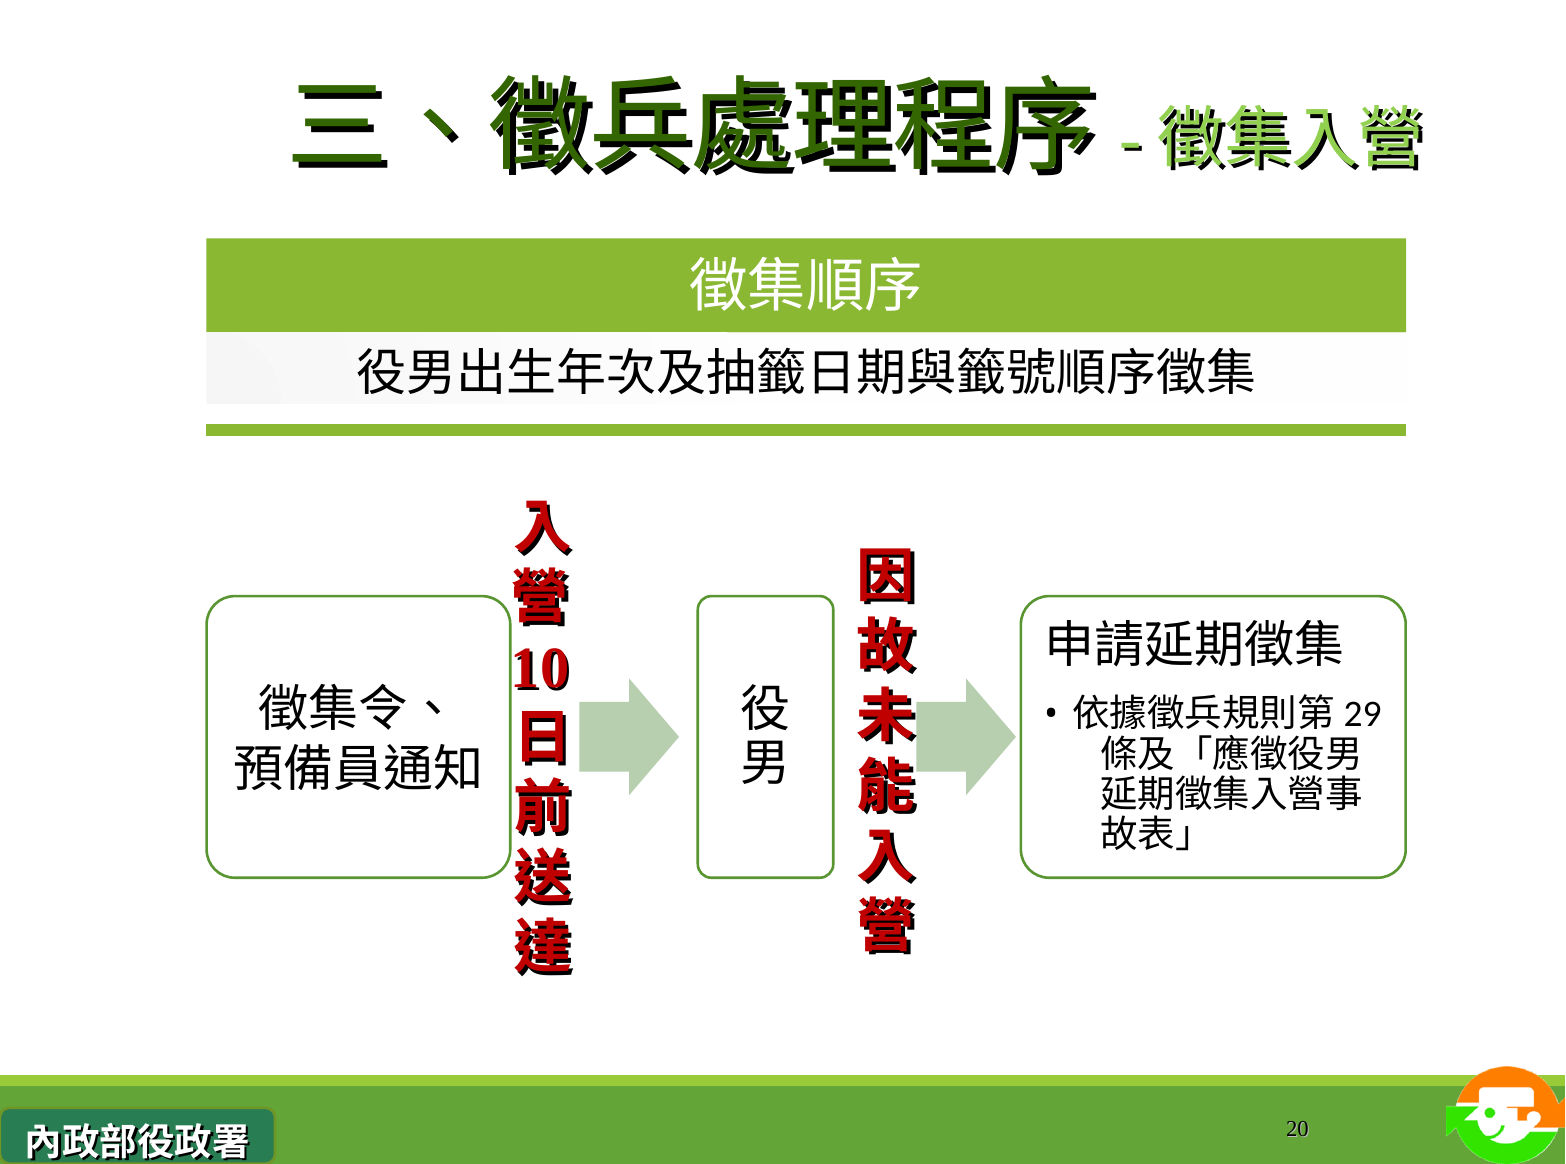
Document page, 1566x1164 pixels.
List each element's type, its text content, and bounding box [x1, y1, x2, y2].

text_box 役男 [697, 596, 834, 878]
text_box 因故未能入營 [892, 574, 904, 587]
text_box 因故未能入營 [889, 558, 904, 567]
text_box 因故未能入營 [881, 583, 899, 593]
text_box 因故未能入營 [897, 720, 910, 731]
text_box [589, 678, 680, 796]
text_box [916, 678, 1016, 796]
text_box 內政部役政署 [0, 1107, 276, 1164]
text_box 因故未能入營 [871, 571, 880, 585]
text_box 役男出生年次及抽籤日期與籤號順序徵集 [206, 332, 1407, 404]
text_box 徵集順序 [206, 238, 1407, 332]
text_box 三、徵兵處理程序-徵集入營 [248, 52, 1464, 189]
picture [1446, 1067, 1566, 1164]
text_box 申請延期徵集 依據徵兵規則第29條及「應徵役男延期徵集入營事故表」 [1020, 596, 1406, 878]
text_box 徵集令、 預備員通知 [206, 596, 496, 878]
text_box 入營10日前送達 [496, 482, 589, 987]
text_box 19 [1270, 1096, 1440, 1158]
text_box [206, 424, 1406, 436]
text_box 因故未能入營 [842, 530, 910, 965]
